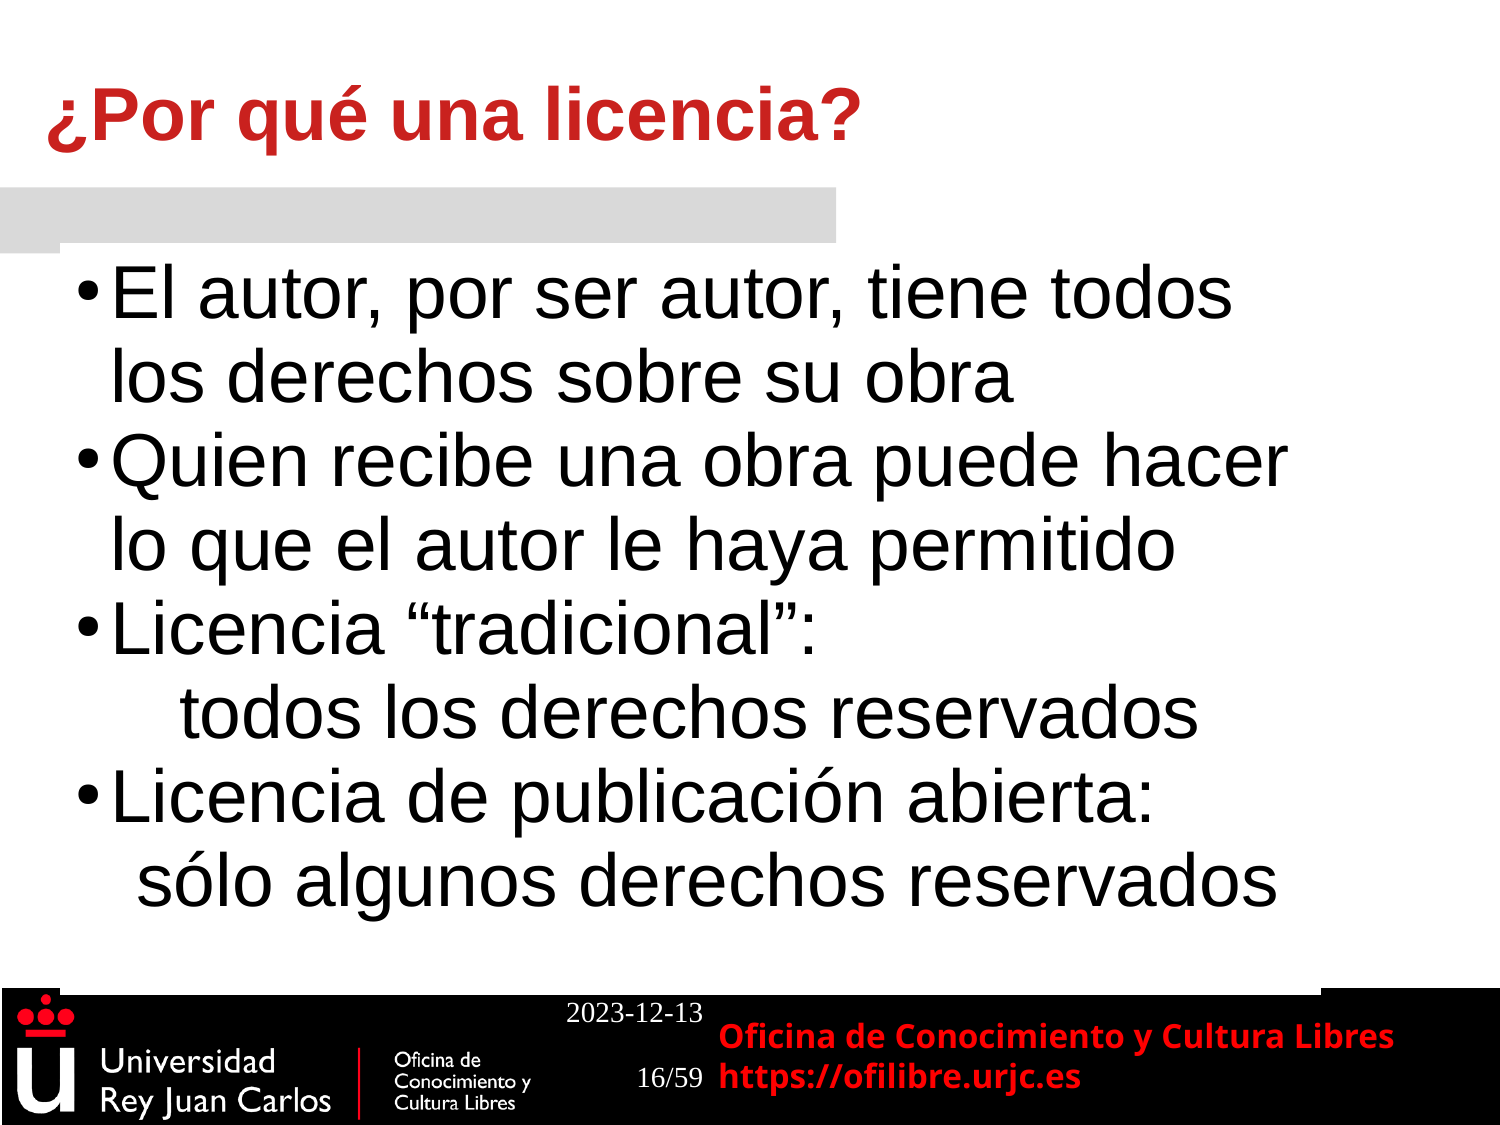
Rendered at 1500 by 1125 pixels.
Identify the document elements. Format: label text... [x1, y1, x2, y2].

text_box El autor, por ser autor, tiene todos los derechos sobre su obra Quien recibe una obra puede hacer lo que el autor le haya permitido Licencia “tradicional”: todos los derechos reservados Licencia de publicación abierta: sólo algunos derechos reservados [60, 243, 1321, 995]
picture [17, 994, 531, 1120]
text_box ¿Por qué una licencia? [30, 64, 1306, 248]
title [75, 7, 1425, 196]
